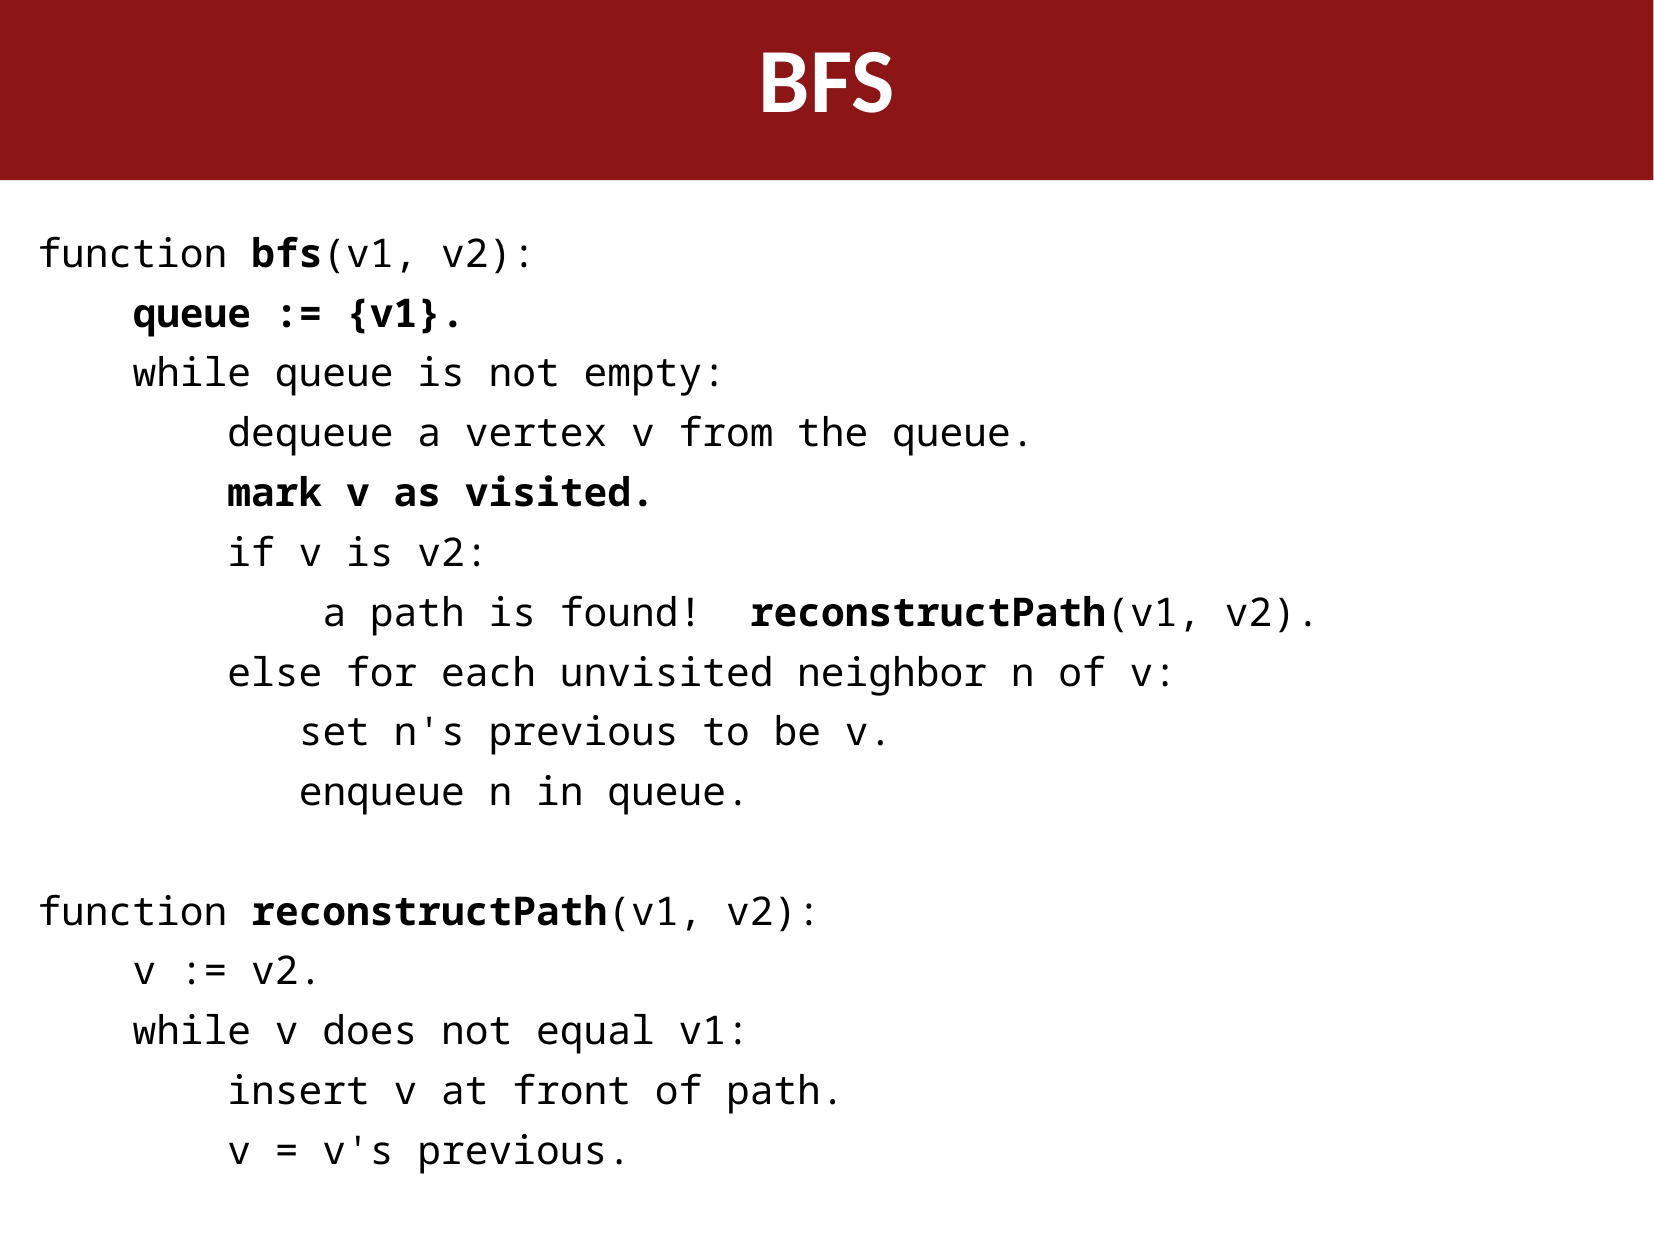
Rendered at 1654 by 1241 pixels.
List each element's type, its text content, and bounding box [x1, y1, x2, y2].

title BFS [0, 0, 1654, 181]
list function bfs(v1, v2): queue := {v1}. while queue is not empty: dequeue a vertex v from the queue. mark v as visited. if v is v2: a path is found! reconstructPath(v1, v2). else for each unvisited neighbor n of v: set n's previous to be v. enqueue n in queue. function reconstructPath(v1, v2): v := v2. while v does not equal v1: insert v at front of path. v = v's previous. [37, 225, 1636, 1186]
